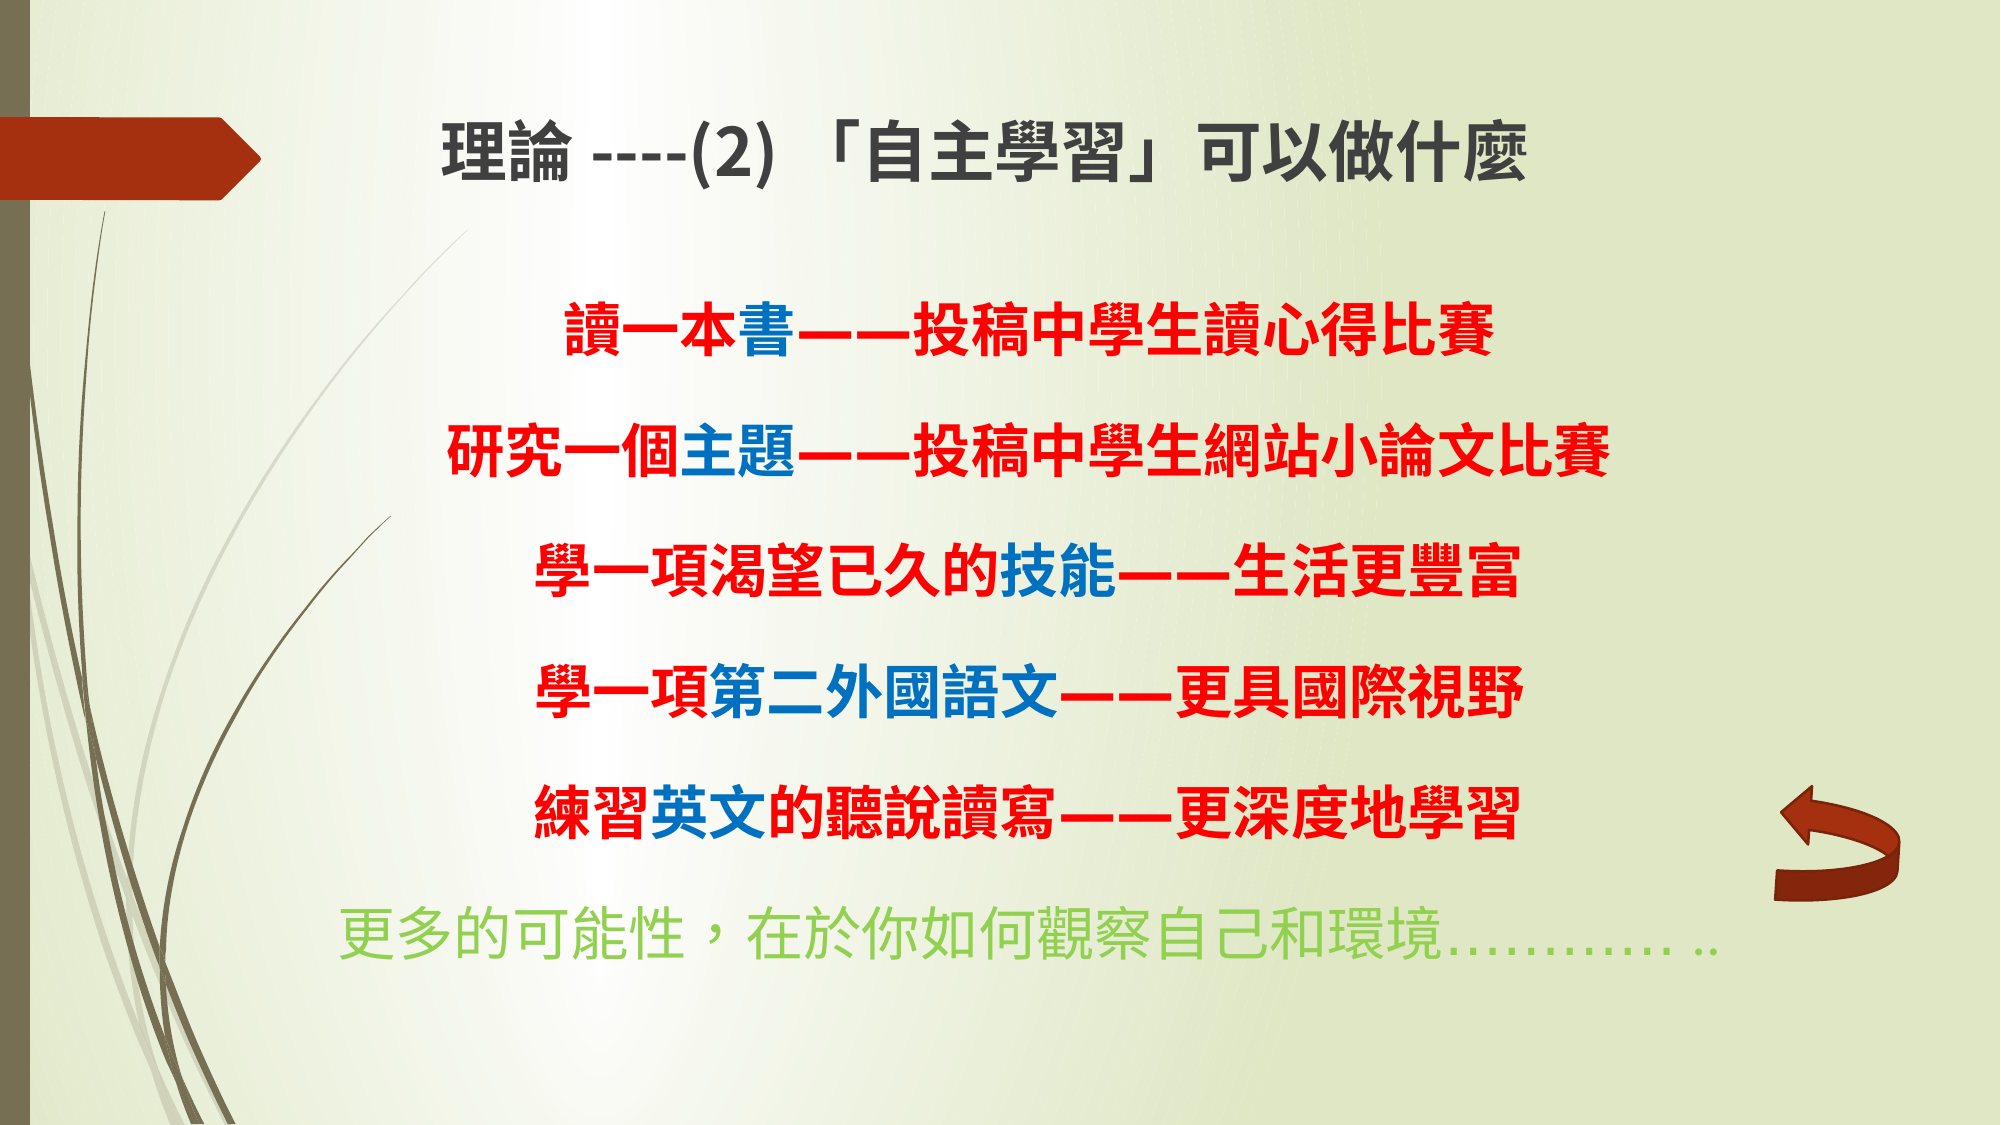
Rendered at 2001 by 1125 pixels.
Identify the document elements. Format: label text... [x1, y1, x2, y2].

text_box [1775, 786, 1900, 901]
title 理論----(2)「自主學習」可以做什麼 [425, 102, 1888, 234]
list 讀一本書——投稿中學生讀心得比賽 研究一個主題——投稿中學生網站小論文比賽 學一項渴望已久的技能——生活更豐富 學一項第二外國語文——更具國際視野 練習英文的聽說讀寫——更深度地學習 更多的可能性，在於你如何觀察自己和環境………….. [118, 234, 1940, 970]
